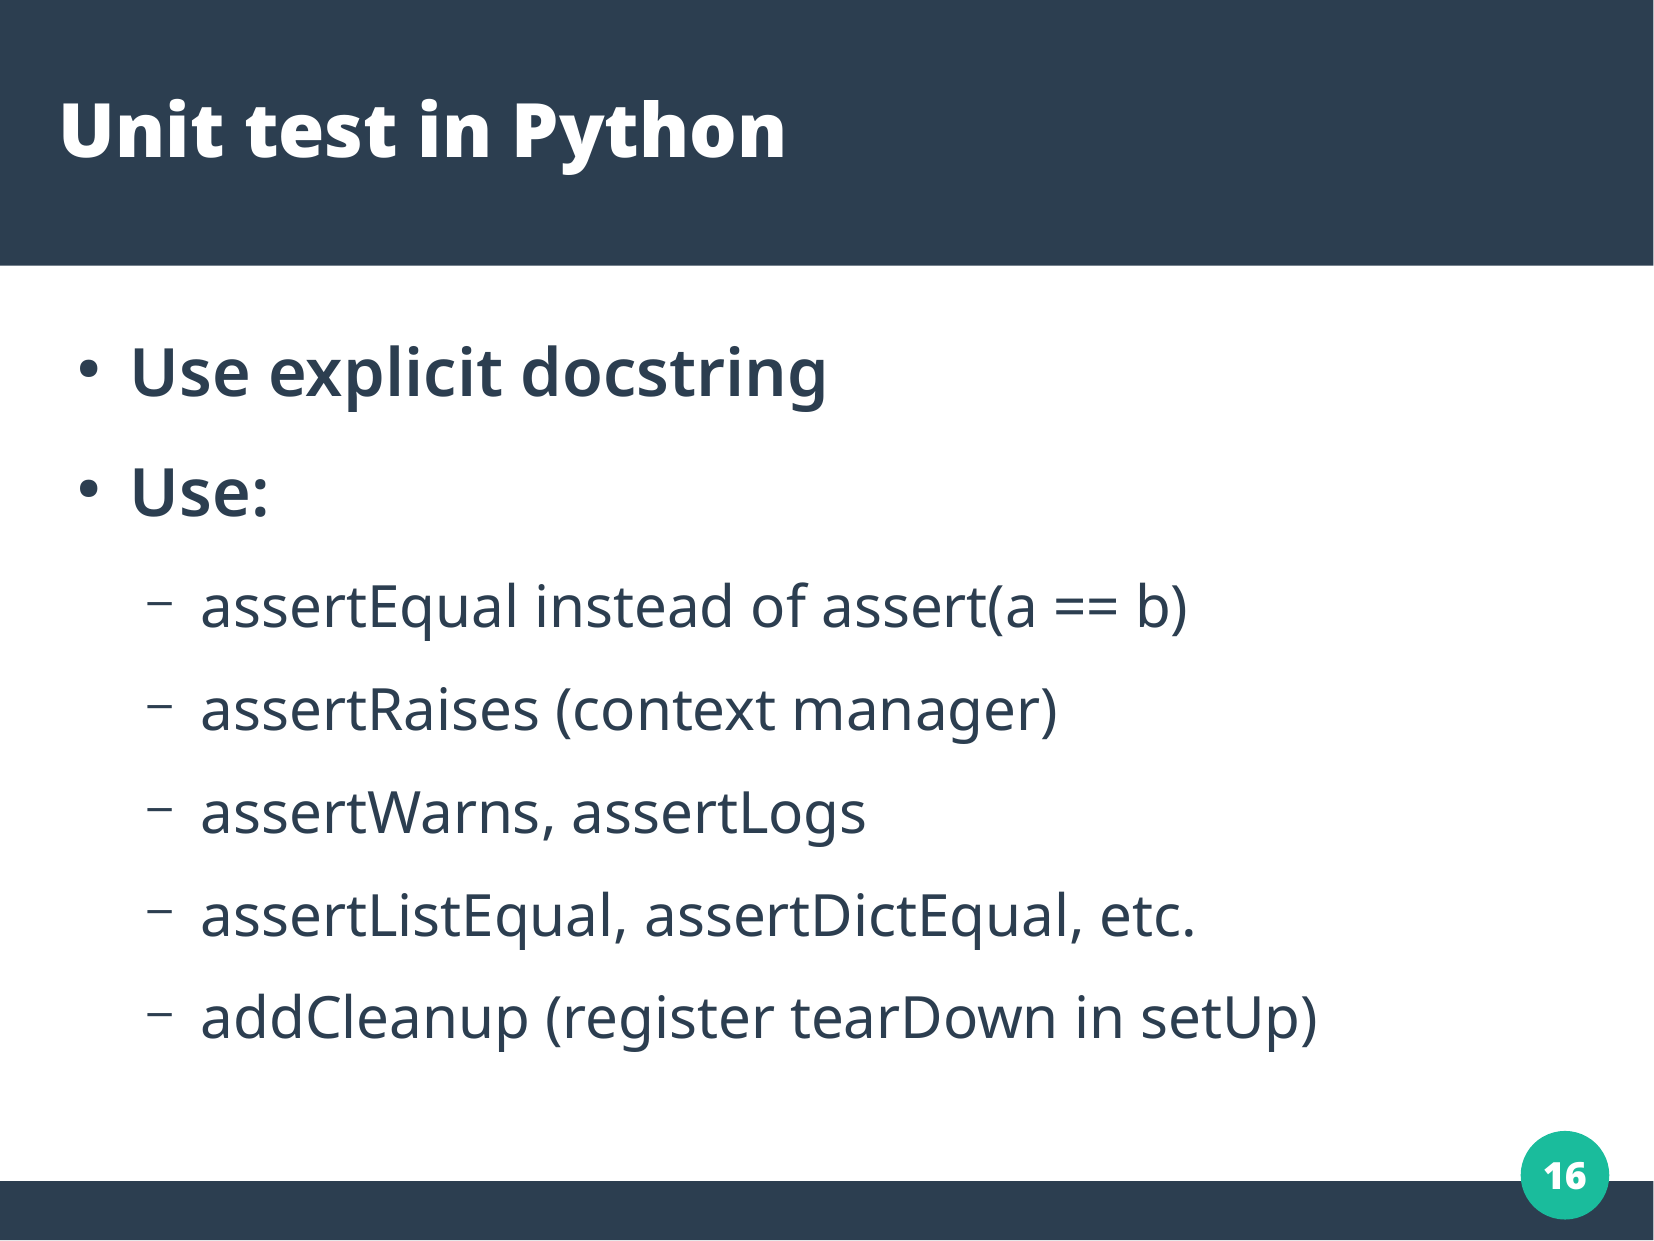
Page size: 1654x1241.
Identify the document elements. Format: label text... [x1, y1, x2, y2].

list Use explicit docstring Use: assertEqual instead of assert(a == b) assertRaises (context manager) assertWarns, assertLogs assertListEqual, assertDictEqual, etc. addCleanup (register tearDown in setUp) [59, 324, 1595, 1152]
title Unit test in Python [59, 49, 1595, 207]
